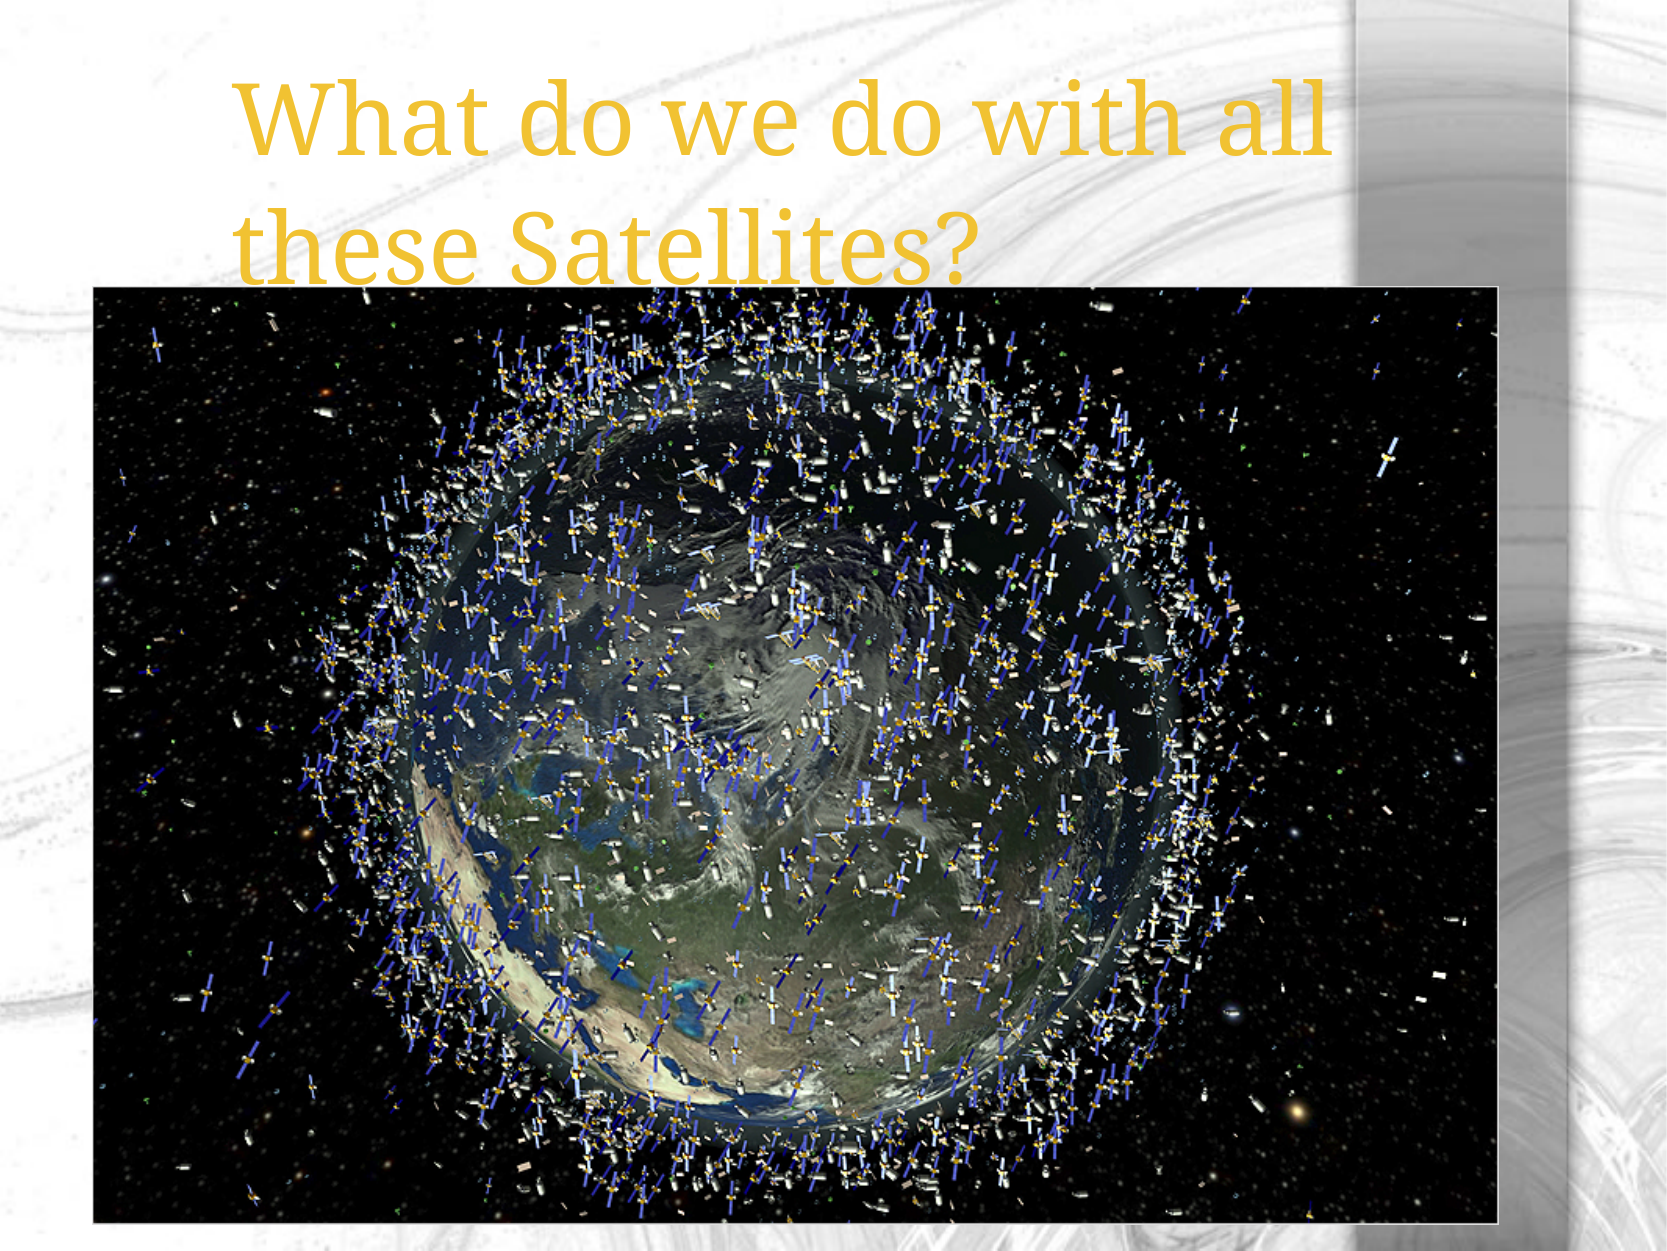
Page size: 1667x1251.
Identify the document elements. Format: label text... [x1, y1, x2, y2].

title What do we do with all these Satellites? [231, 51, 1364, 274]
picture [0, 0, 1667, 1251]
